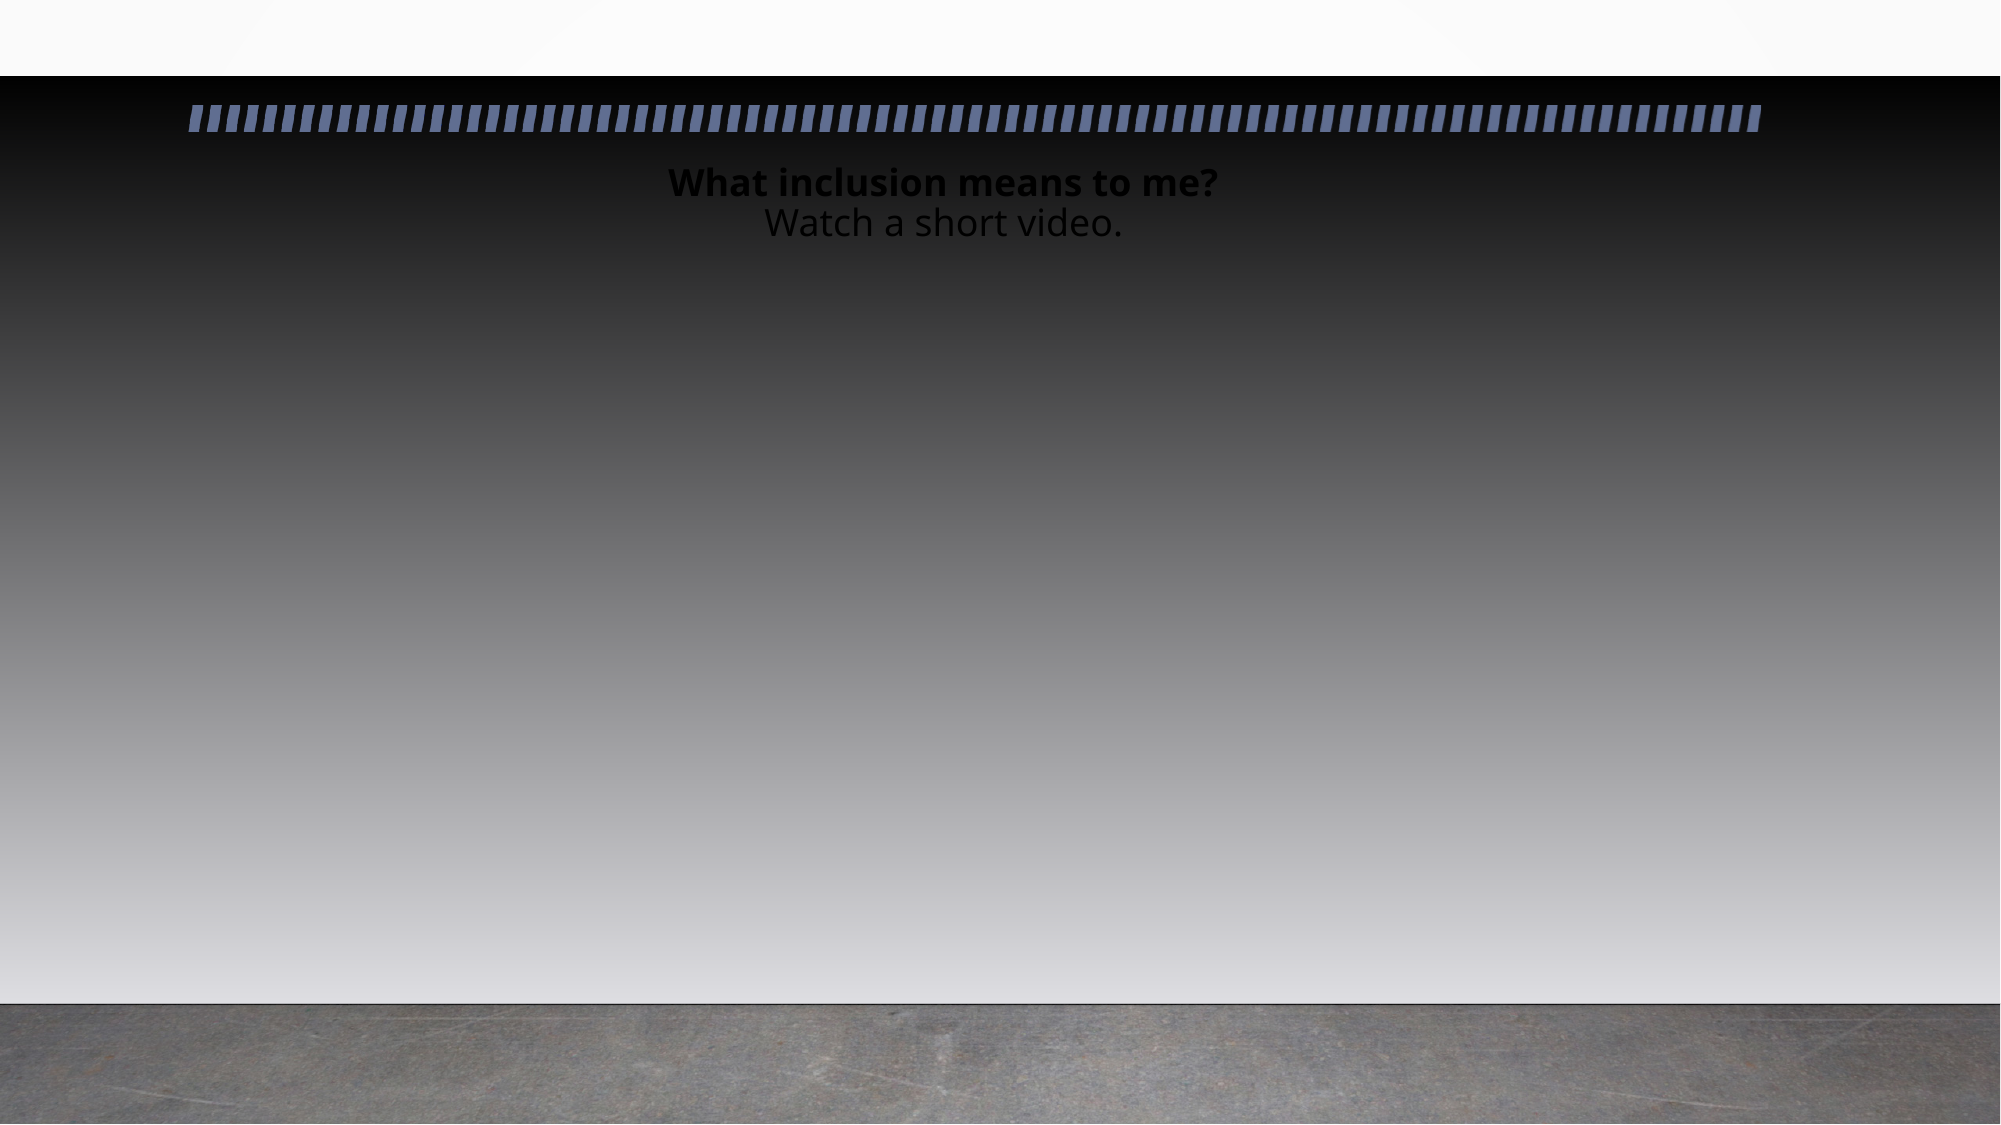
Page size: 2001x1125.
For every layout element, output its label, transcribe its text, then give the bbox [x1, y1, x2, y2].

title What inclusion means to me? Watch a short video. [81, 156, 1807, 243]
picture [319, 262, 1608, 1063]
